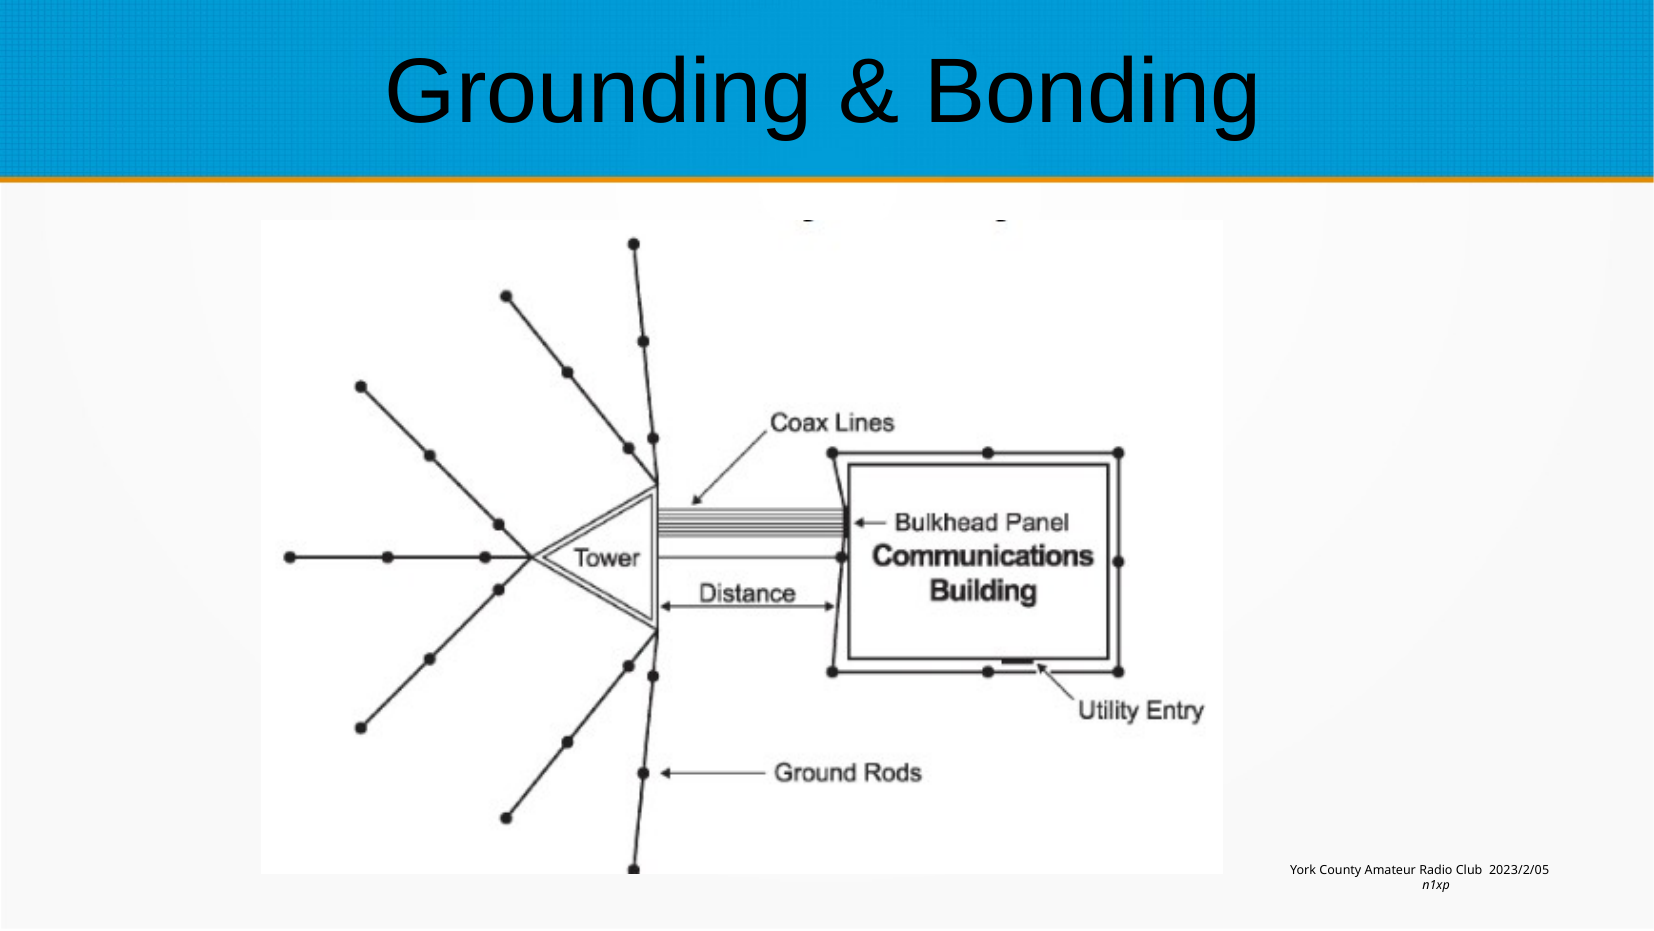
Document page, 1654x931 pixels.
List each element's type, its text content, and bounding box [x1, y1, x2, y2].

picture [0, 175, 1654, 931]
text_box Grounding & Bonding [201, 31, 1446, 150]
text_box York County Amateur Radio Club 2023/2/05 n1xp [1284, 856, 1588, 897]
